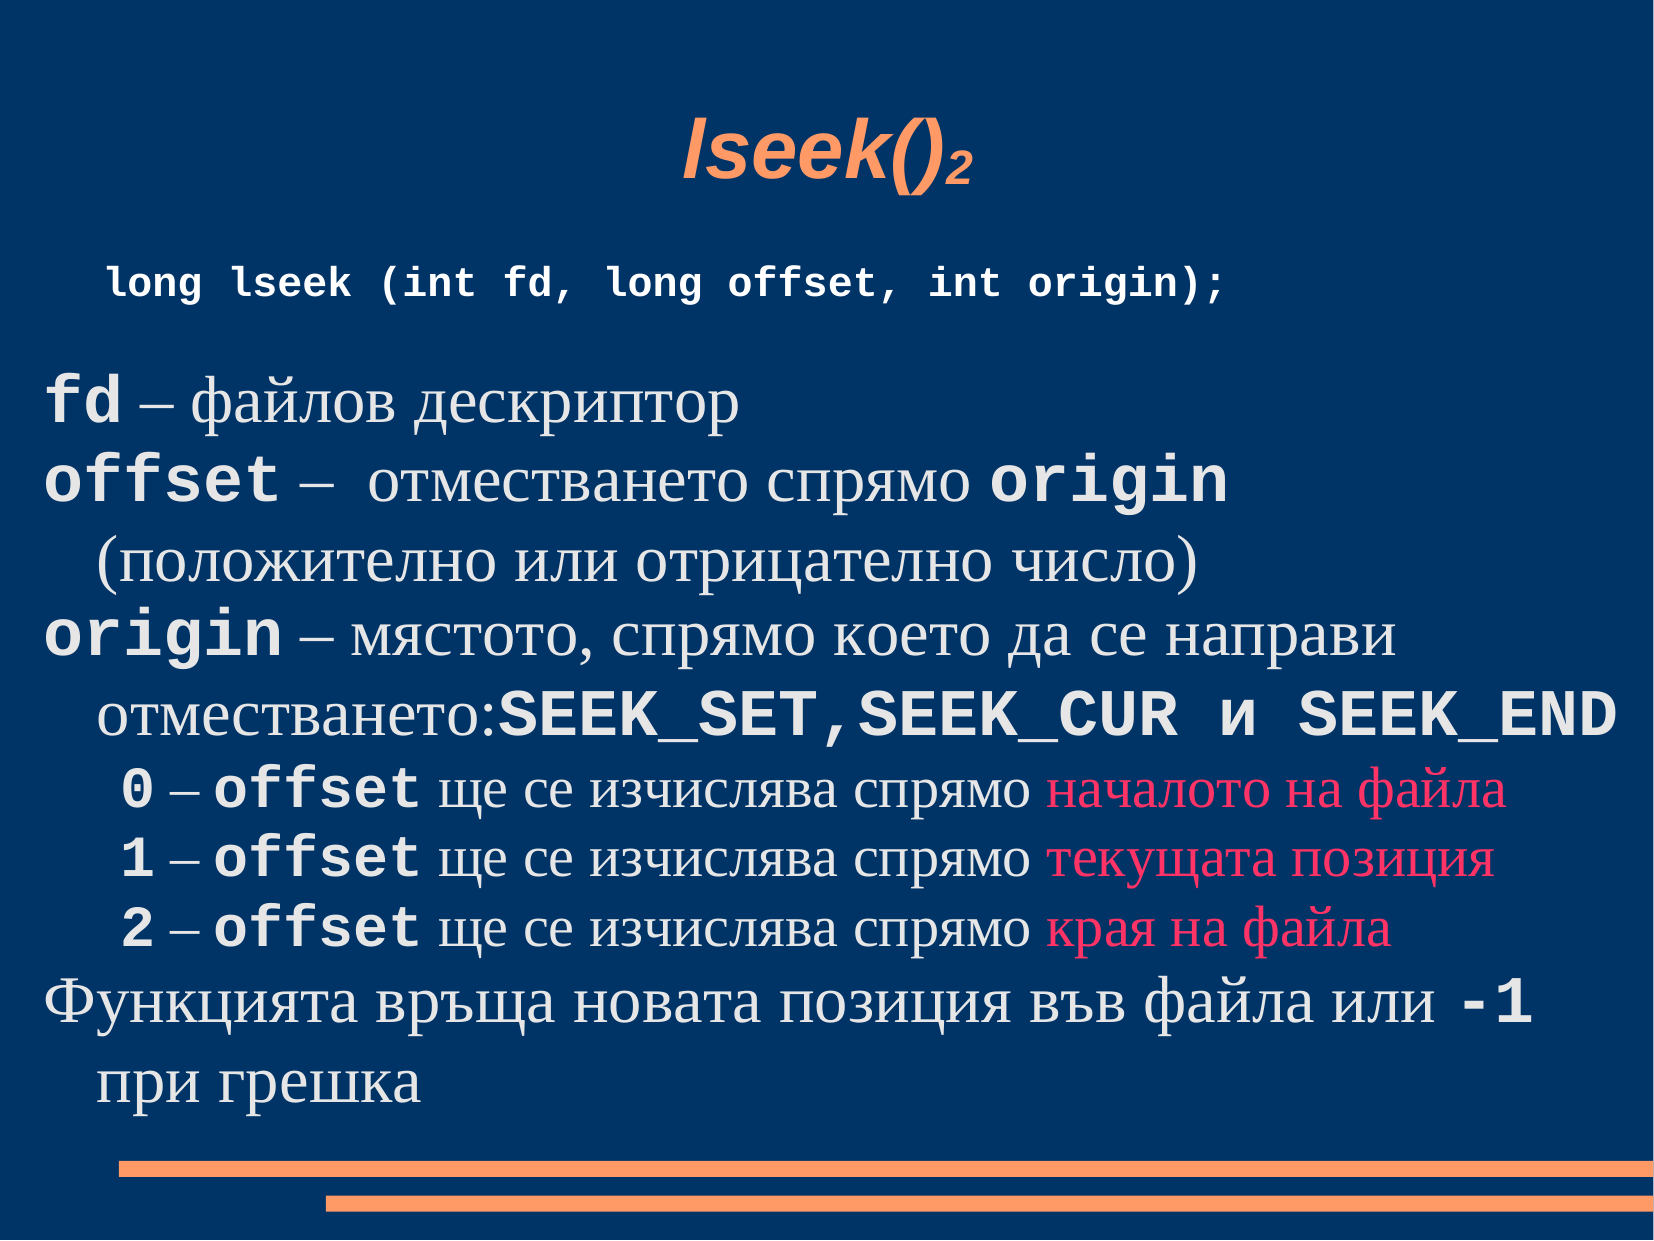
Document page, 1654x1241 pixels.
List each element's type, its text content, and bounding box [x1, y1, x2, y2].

title lseek()2 [121, 46, 1534, 254]
list fd – файлов дескриптор offset – отместването спрямо origin (положително или отрицателно число) origin – мястото, спрямо което да се направи отместването:SEEK_SET,SEEK_CUR и SEEK_END 0 – offset ще се изчислява спрямо началото на файла 1 – offset ще се изчислява спрямо текущата позиция 2 – offset ще се изчислява спрямо края на файла Функцията връща новата позиция във файла или -1 при грешка [26, 362, 1646, 1173]
text_box long lseek (int fd, long offset, int origin); [87, 254, 1523, 317]
